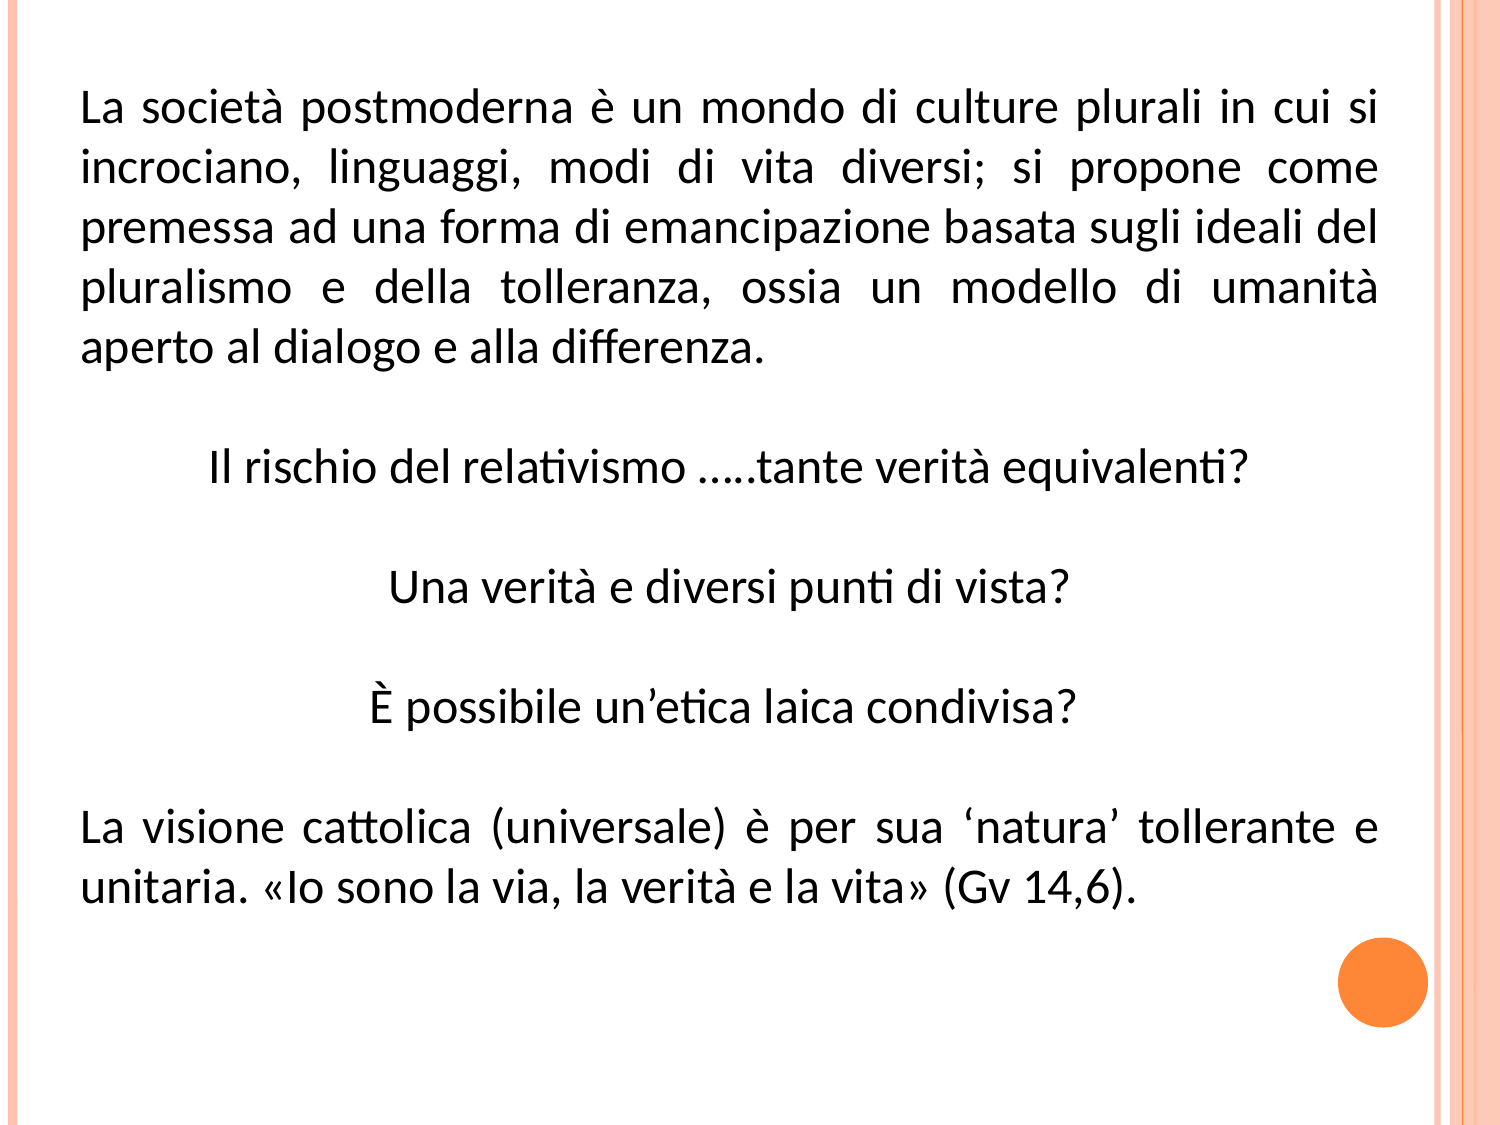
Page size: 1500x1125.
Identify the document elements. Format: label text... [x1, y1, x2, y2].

text_box La società postmoderna è un mondo di culture plurali in cui si incrociano, linguaggi, modi di vita diversi; si propone come premessa ad una forma di emancipazione basata sugli ideali del pluralismo e della tolleranza, ossia un modello di umanità aperto al dialogo e alla differenza. Il rischio del relativismo …..tante verità equivalenti? Una verità e diversi punti di vista? È possibile un’etica laica condivisa? La visione cattolica (universale) è per sua ‘natura’ tollerante e unitaria. «Io sono la via, la verità e la vita» (Gv 14,6). [64, 66, 1400, 991]
